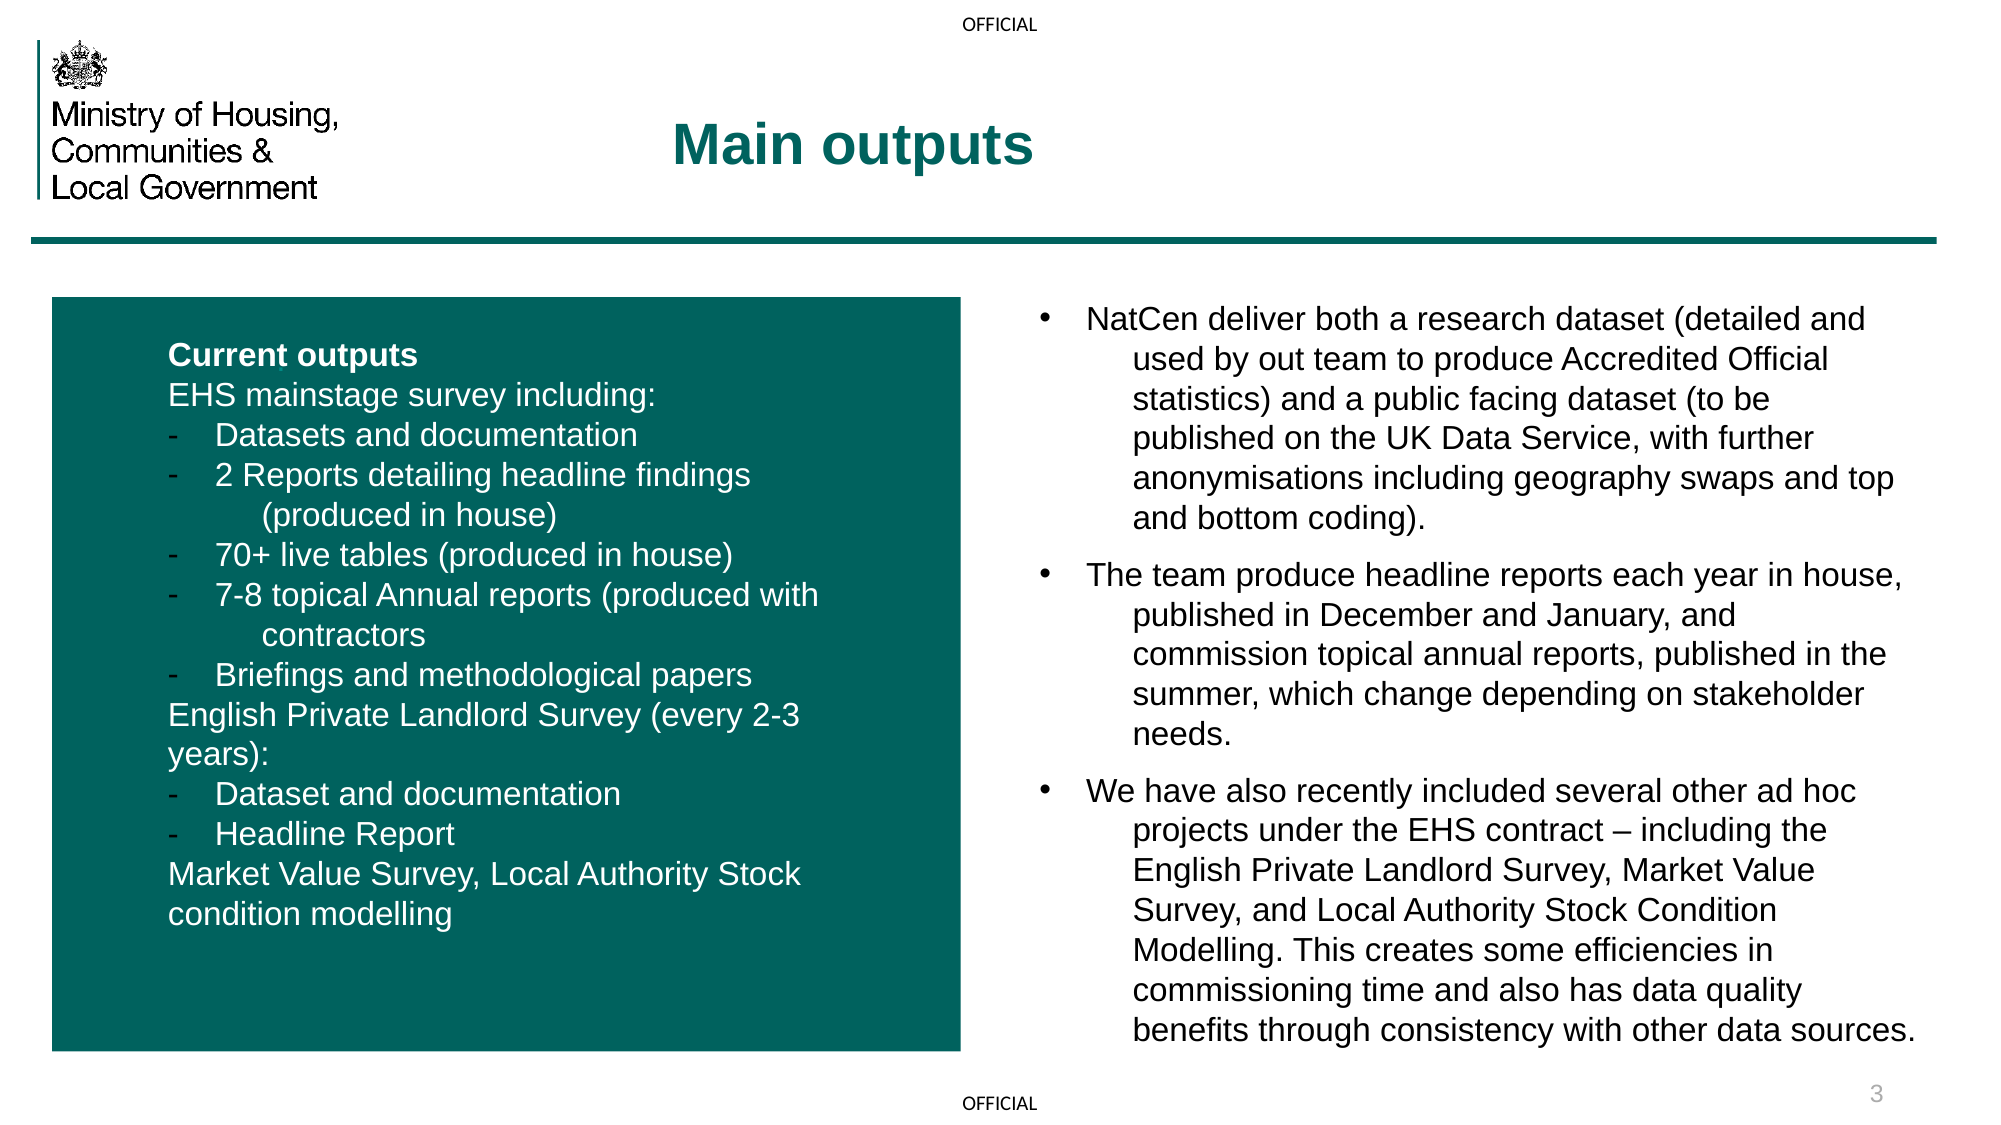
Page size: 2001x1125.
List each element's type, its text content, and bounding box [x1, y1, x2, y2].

list . [52, 297, 961, 1052]
text_box Current outputs EHS mainstage survey including: Datasets and documentation 2 Reports detailing headline findings (produced in house) 70+ live tables (produced in house) 7-8 topical Annual reports (produced with contractors Briefings and methodological papers English Private Landlord Survey (every 2-3 years): Dataset and documentation Headline Report Market Value Survey, Local Authority Stock condition modelling [152, 325, 902, 947]
list NatCen deliver both a research dataset (detailed and used by out team to produce Accredited Official statistics) and a public facing dataset (to be published on the UK Data Service, with further anonymisations including geography swaps and top and bottom coding). The team produce headline reports each year in house, published in December and January, and commission topical annual reports, published in the summer, which change depending on stakeholder needs. We have also recently included several other ad hoc projects under the EHS contract – including the English Private Landlord Survey, Market Value Survey, and Local Authority Stock Condition Modelling. This creates some efficiencies in commissioning time and also has data quality benefits through consistency with other data sources. [1039, 297, 1923, 977]
title Main outputs [672, 113, 1923, 178]
text_box [1869, 1077, 1963, 1108]
